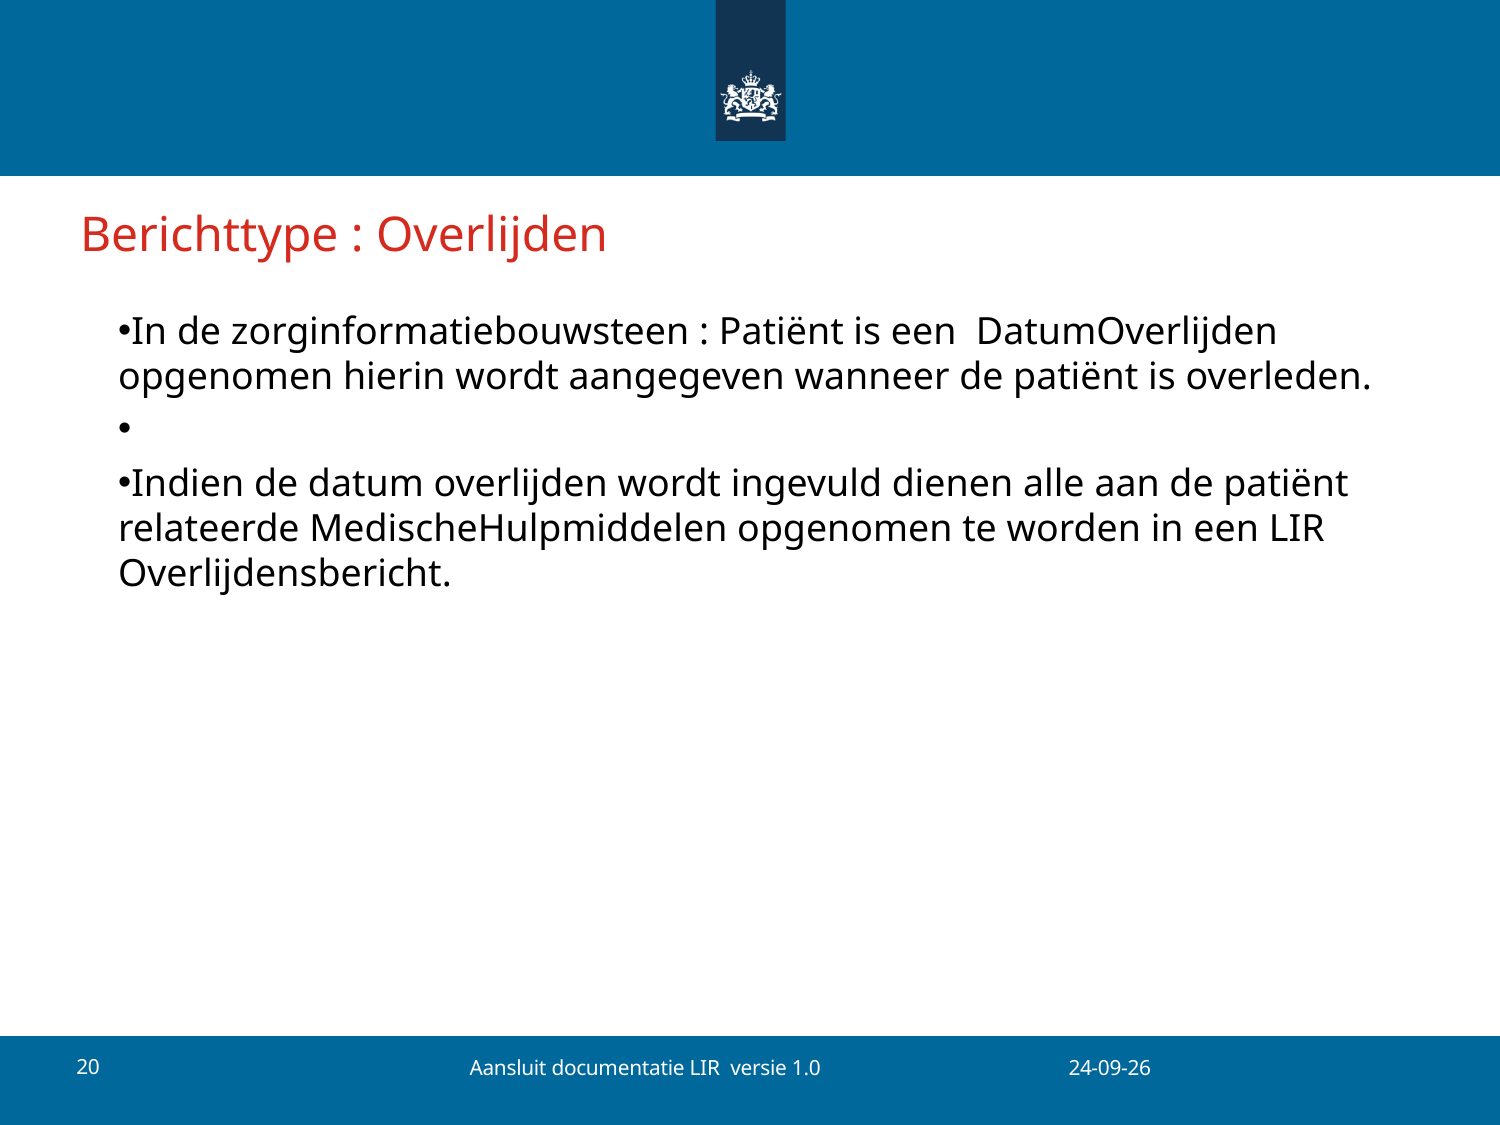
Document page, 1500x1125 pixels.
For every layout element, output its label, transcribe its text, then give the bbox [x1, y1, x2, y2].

text_box [61, 1046, 179, 1106]
title Berichttype : Overlijden [64, 196, 1359, 276]
list In de zorginformatiebouwsteen : Patiënt is een DatumOverlijden opgenomen hierin wordt aangegeven wanneer de patiënt is overleden. Indien de datum overlijden wordt ingevuld dienen alle aan de patiënt relateerde MedischeHulpmiddelen opgenomen te worden in een LIR Overlijdensbericht. [103, 299, 1397, 1014]
text_box Aansluit documentatie LIR versie 1.0 29-4-2019 [454, 1046, 1500, 1099]
